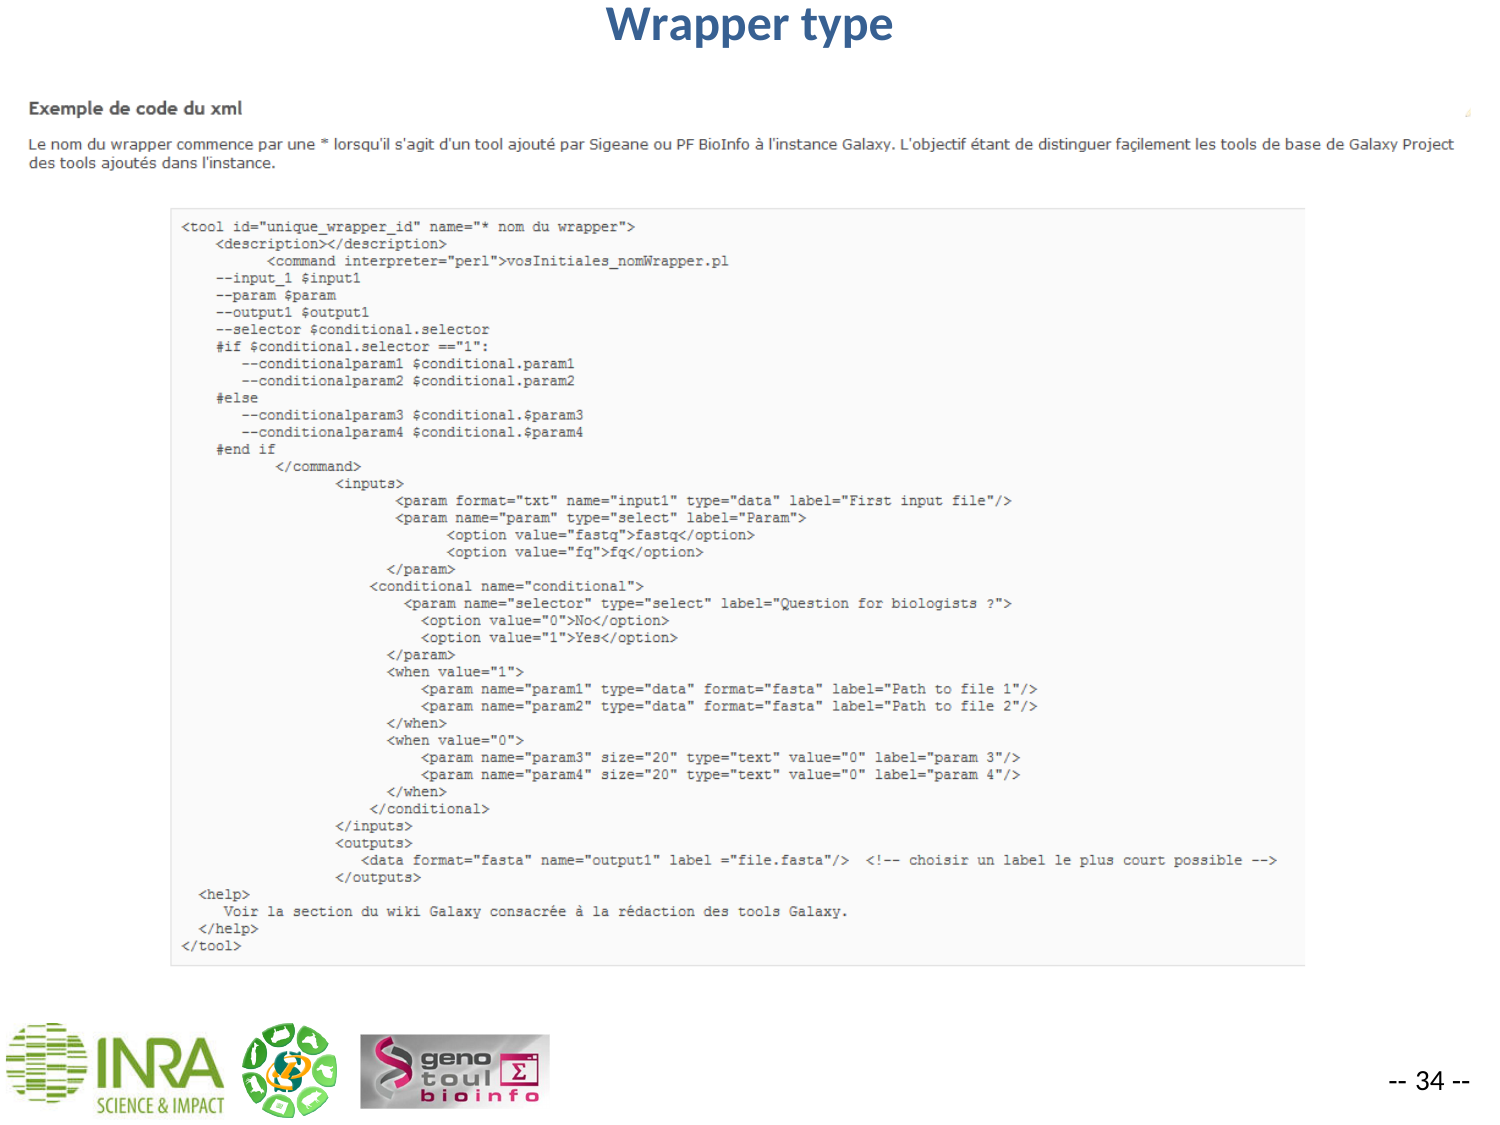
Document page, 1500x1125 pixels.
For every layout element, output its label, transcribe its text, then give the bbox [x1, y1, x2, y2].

text_box Wrapper type [0, 0, 1500, 73]
picture [159, 196, 1306, 980]
picture [17, 84, 1471, 185]
